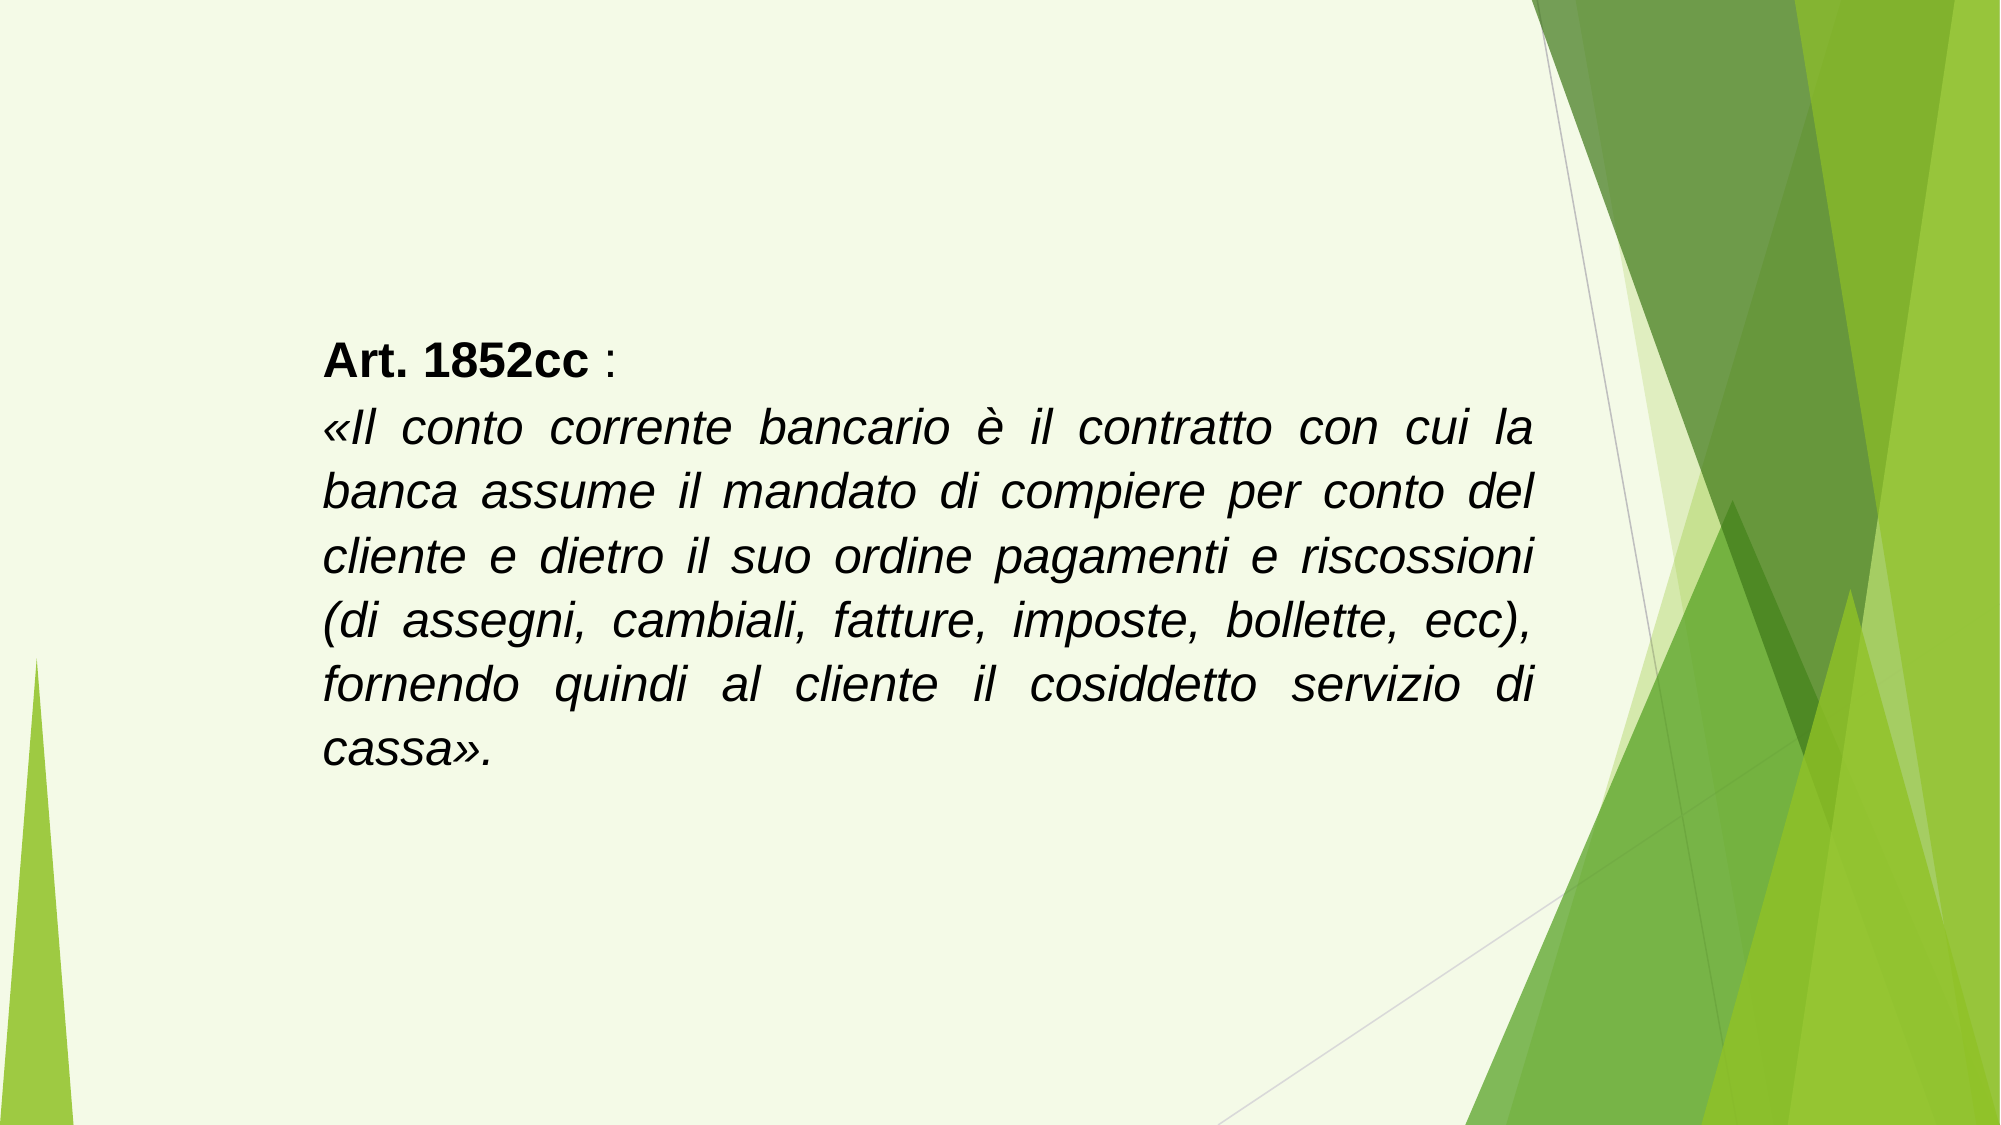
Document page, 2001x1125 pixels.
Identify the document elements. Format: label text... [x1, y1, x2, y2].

text_box Art. 1852cc : «Il conto corrente bancario è il contratto con cui la banca assume il mandato di compiere per conto del cliente e dietro il suo ordine pagamenti e riscossioni (di assegni, cambiali, fatture, imposte, bollette, ecc), fornendo quindi al cliente il cosiddetto servizio di cassa». [308, 316, 1550, 784]
